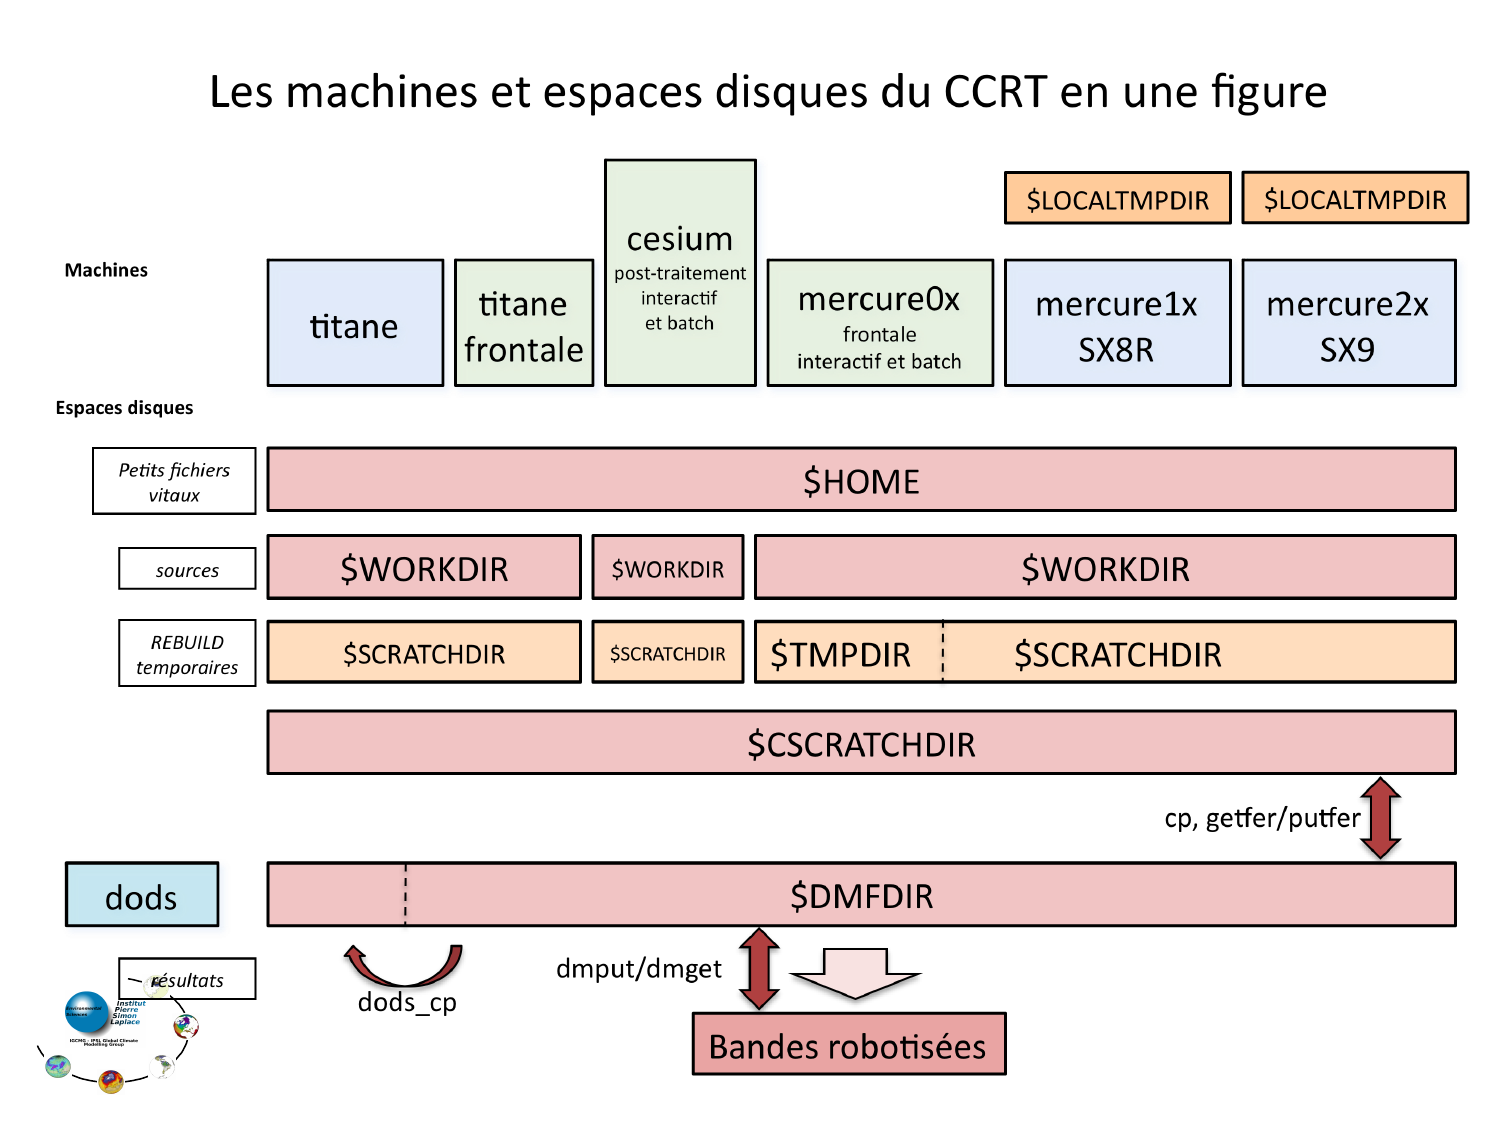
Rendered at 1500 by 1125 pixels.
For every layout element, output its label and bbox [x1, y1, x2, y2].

picture [28, 47, 1472, 1095]
